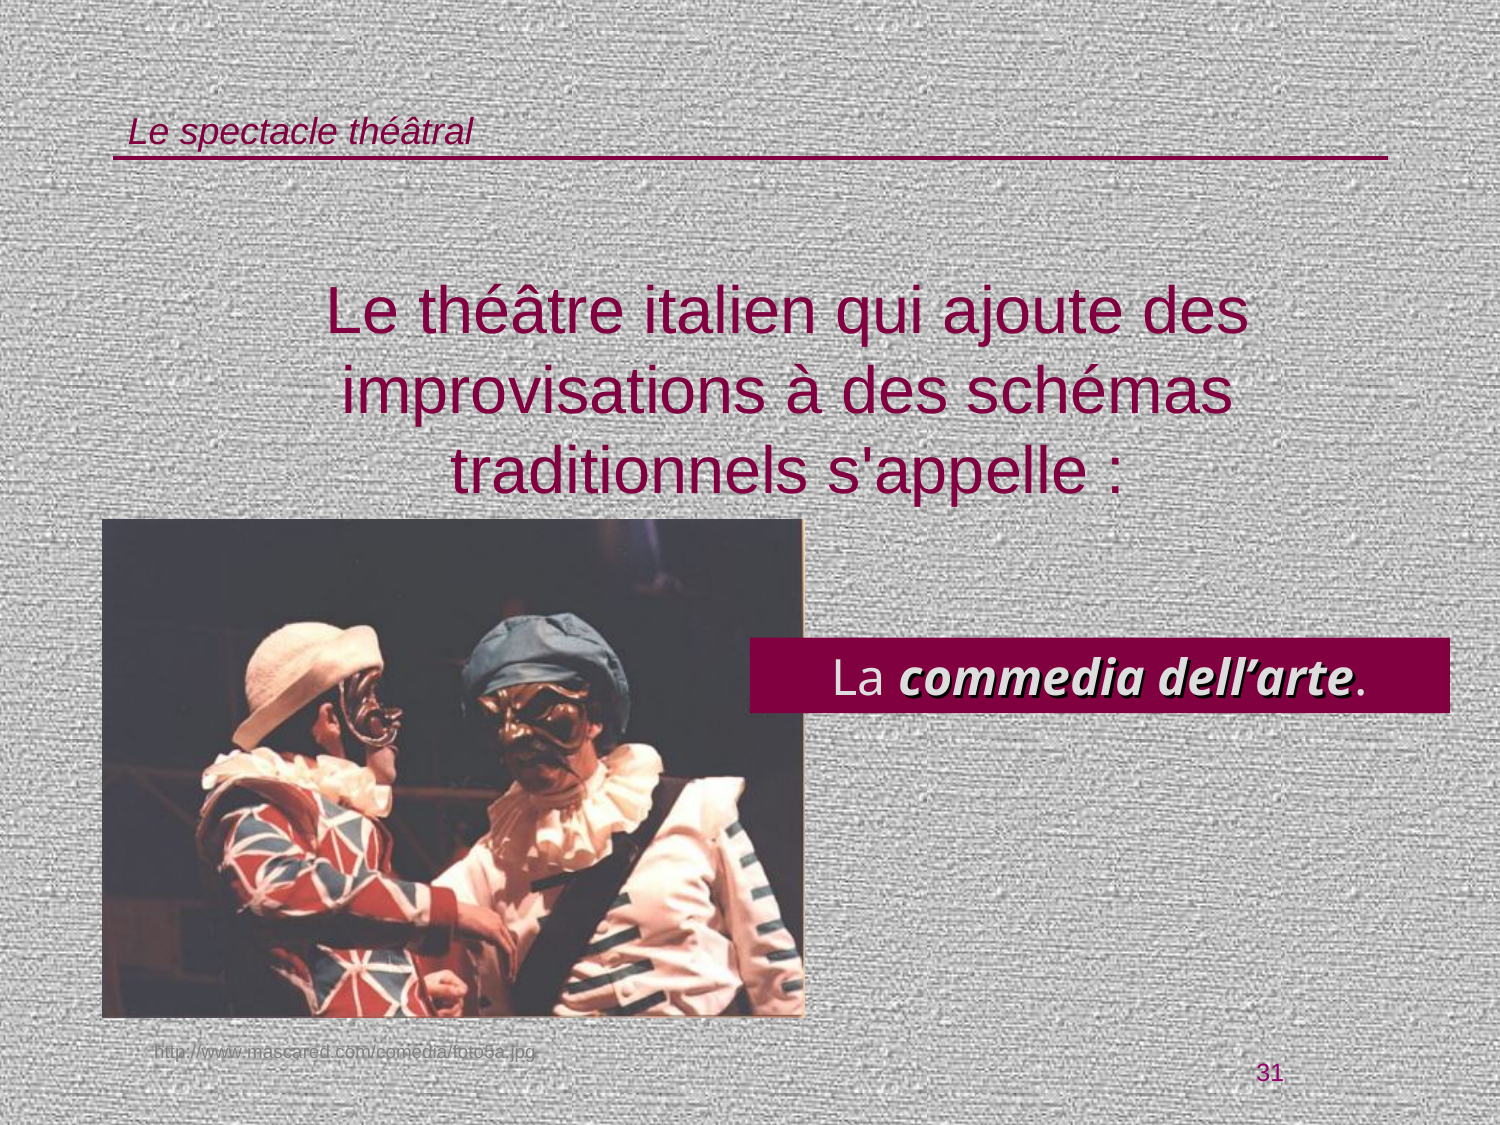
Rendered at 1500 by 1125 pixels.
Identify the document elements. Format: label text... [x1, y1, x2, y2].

text_box Le théâtre italien qui ajoute des improvisations à des schémas traditionnels s'appelle : [214, 259, 1363, 515]
picture [0, 0, 1500, 1125]
text_box La commedia dell’arte. [749, 637, 1450, 714]
text_box http://www.mascared.com/comedia/foto5a.jpg [139, 1031, 551, 1070]
